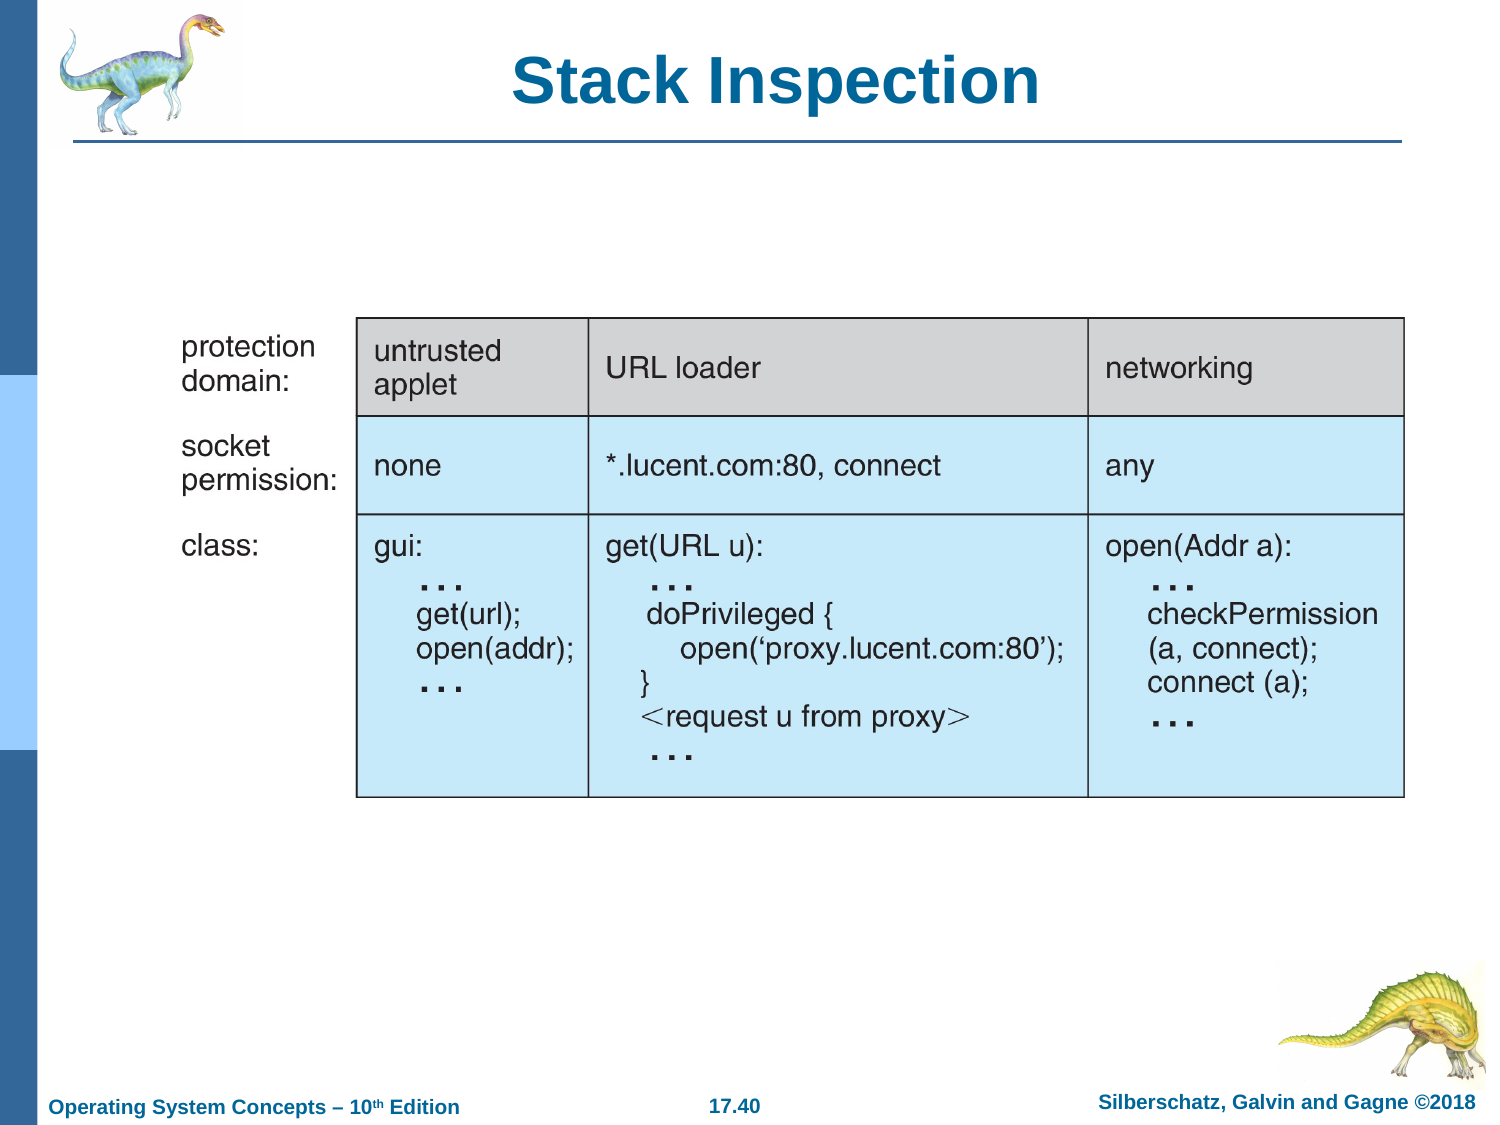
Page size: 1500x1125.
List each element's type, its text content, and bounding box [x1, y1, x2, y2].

picture [46, 0, 243, 149]
picture [1415, 1094, 1423, 1099]
picture [1275, 959, 1486, 1090]
picture [181, 317, 1405, 798]
title Stack Inspection [123, 29, 1430, 125]
